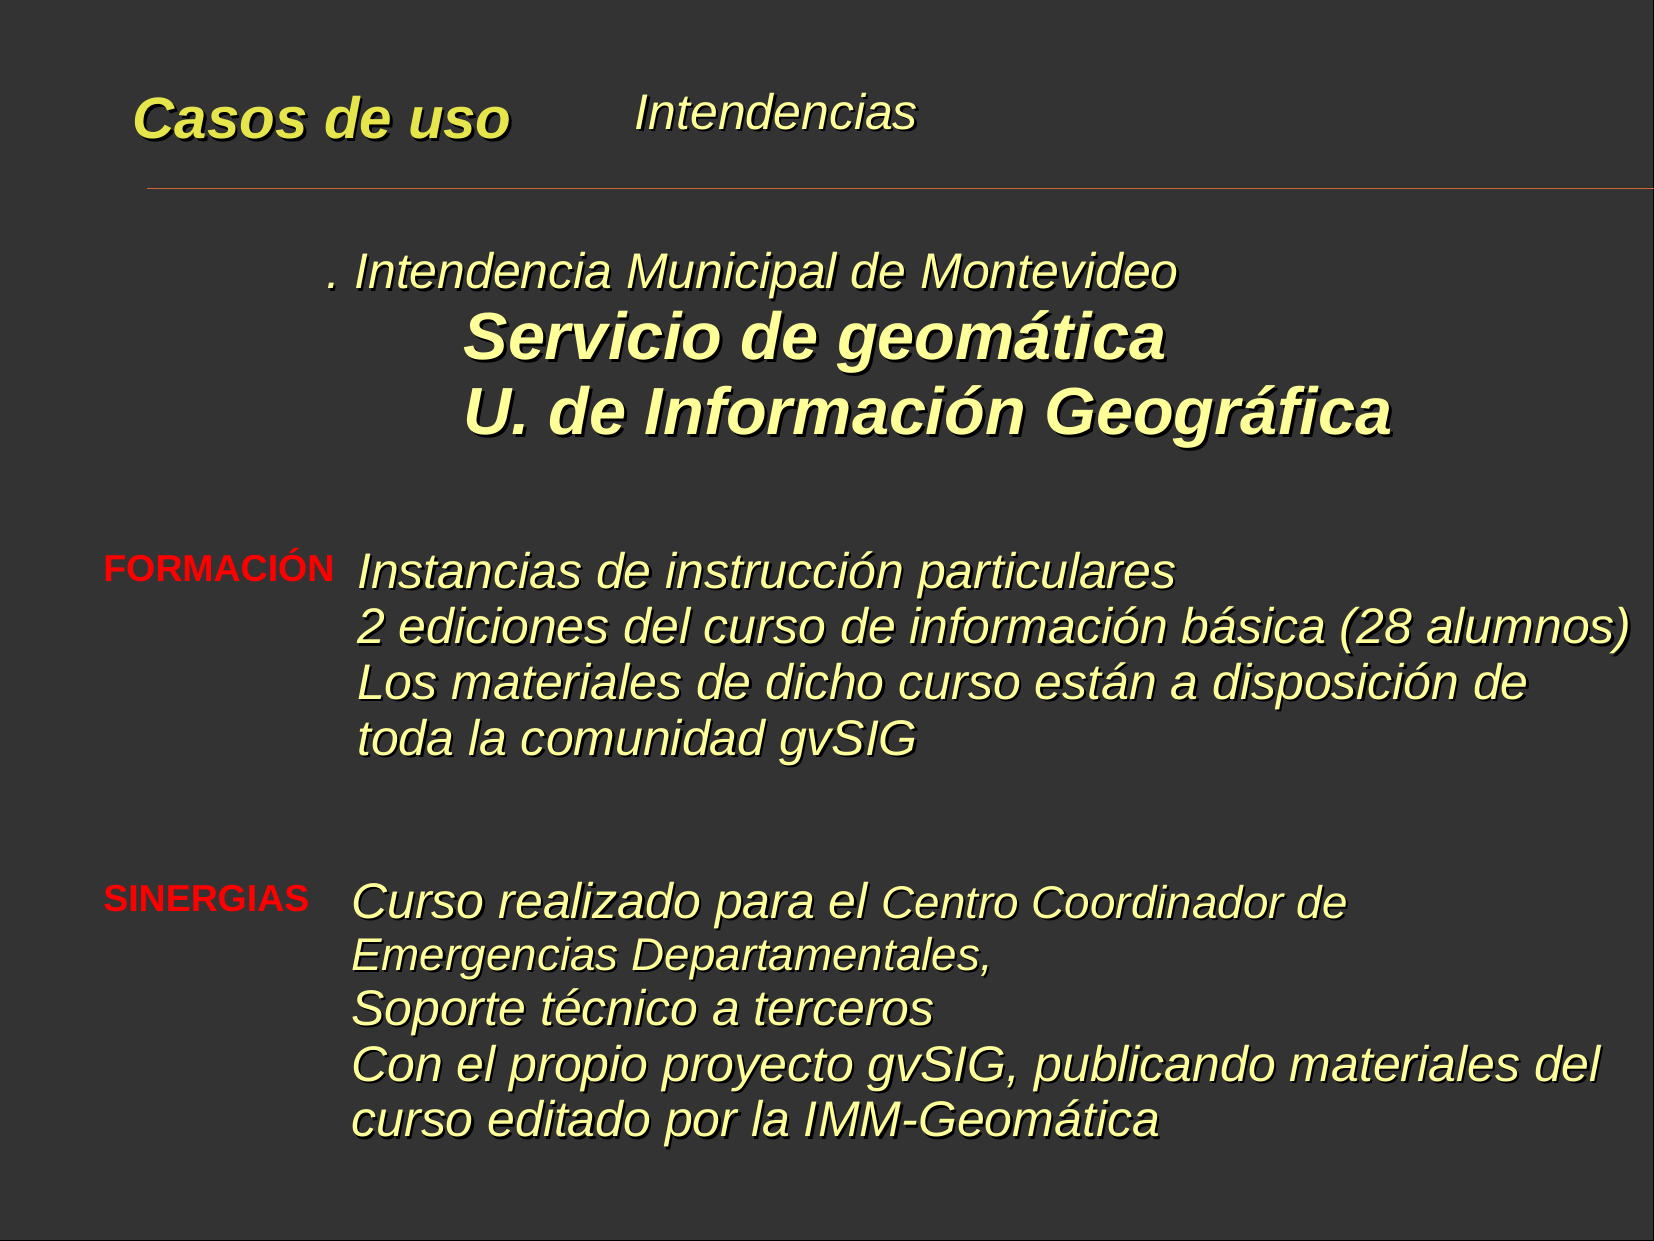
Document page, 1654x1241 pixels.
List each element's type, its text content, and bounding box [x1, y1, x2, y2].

text_box SINERGIAS [88, 870, 336, 928]
text_box Casos de uso [118, 78, 1536, 169]
text_box [0, 0, 1654, 1241]
text_box Intendencias [619, 77, 1182, 148]
text_box Curso realizado para el Centro Coordinador de Emergencias Departamentales, Soporte técnico a terceros Con el propio proyecto gvSIG, publicando materiales del curso editado por la IMM-Geomática [336, 865, 1636, 1155]
text_box Instancias de instrucción particulares 2 ediciones del curso de información básica (28 alumnos) Los materiales de dicho curso están a disposición de toda la comunidad gvSIG [342, 535, 1648, 774]
text_box FORMACIÓN [88, 539, 342, 597]
text_box . Intendencia Municipal de Montevideo Servicio de geomática U. de Información Geográfica [301, 236, 1447, 457]
